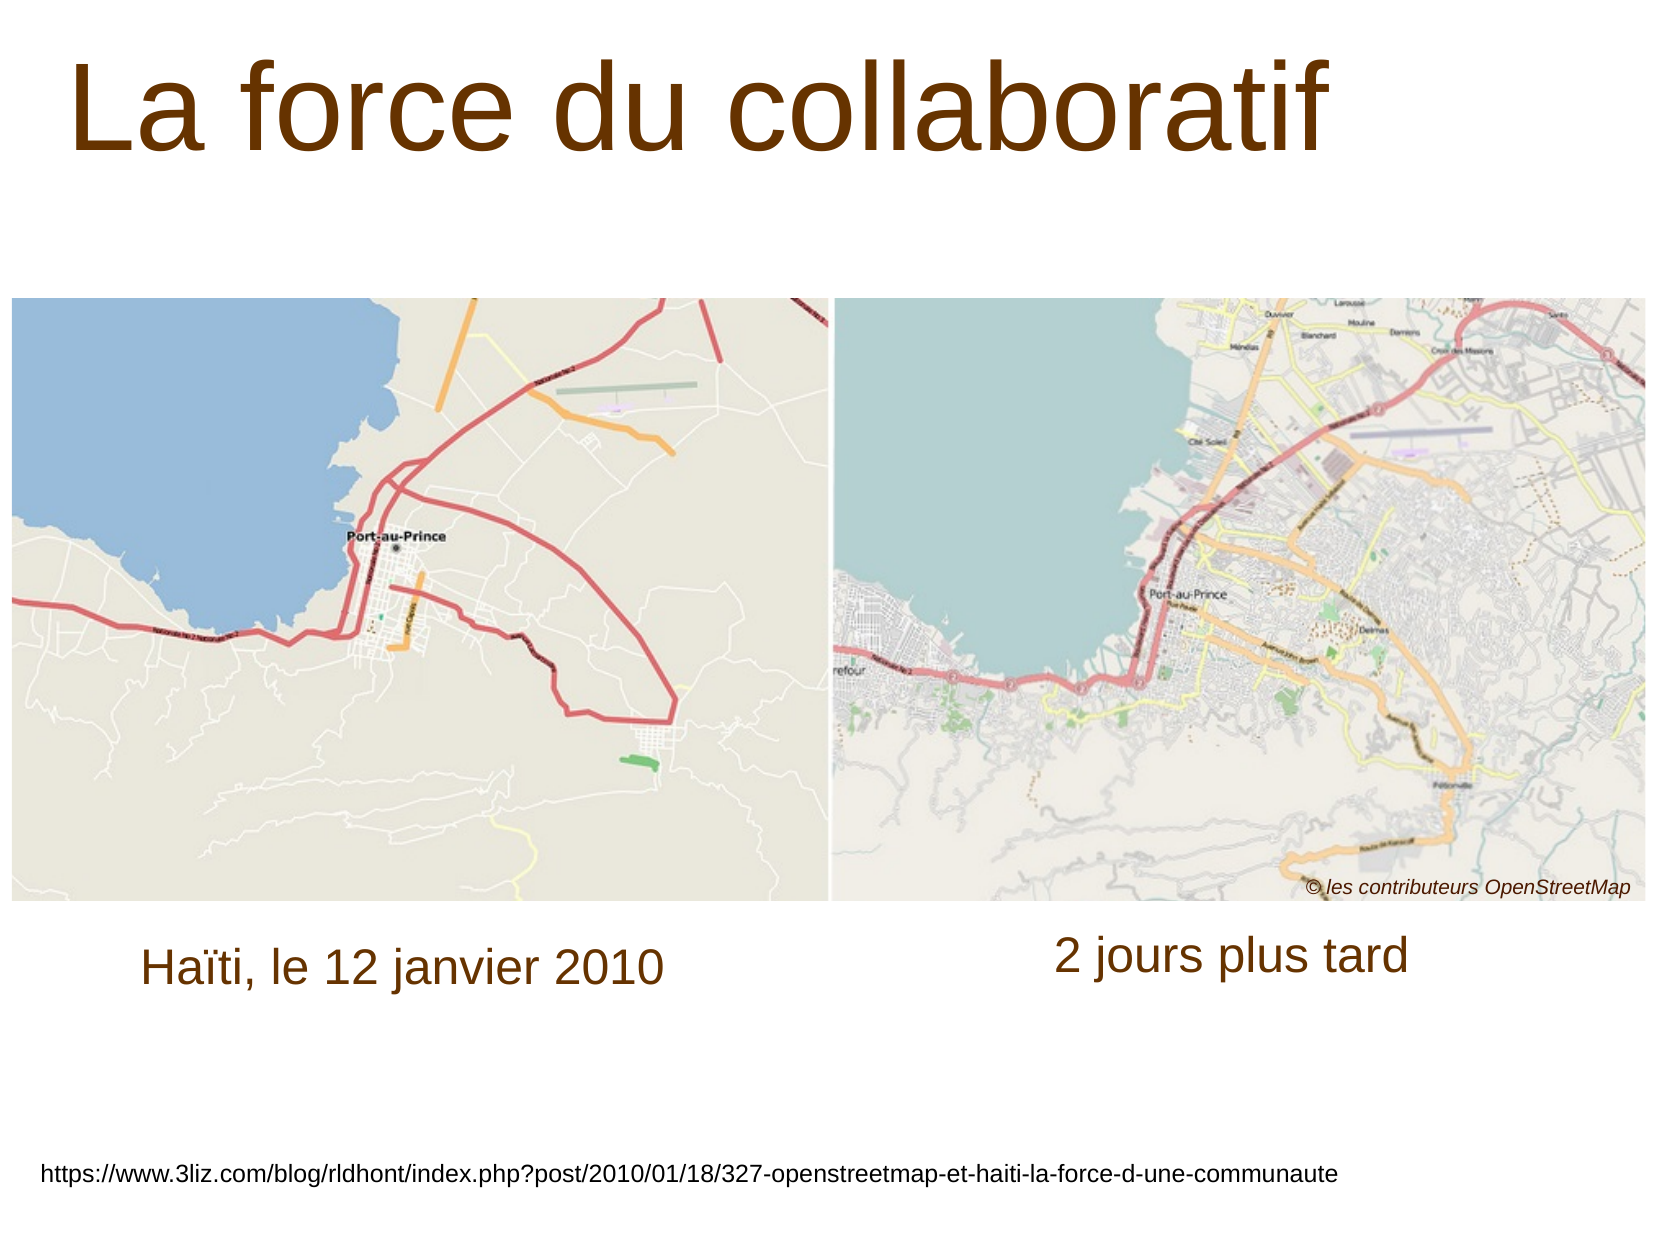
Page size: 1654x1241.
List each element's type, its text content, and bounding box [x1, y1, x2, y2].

text_box © les contributeurs OpenStreetMap [1244, 868, 1646, 908]
text_box 2 jours plus tard [1038, 919, 1487, 1019]
text_box Haïti, le 12 janvier 2010 [125, 932, 727, 1010]
picture [11, 298, 1646, 901]
title La force du collaboratif [66, 36, 1555, 177]
text_box https://www.3liz.com/blog/rldhont/index.php?post/2010/01/18/327-openstreetmap-et-haiti-la-force-d-une-communaute [25, 1152, 1396, 1207]
